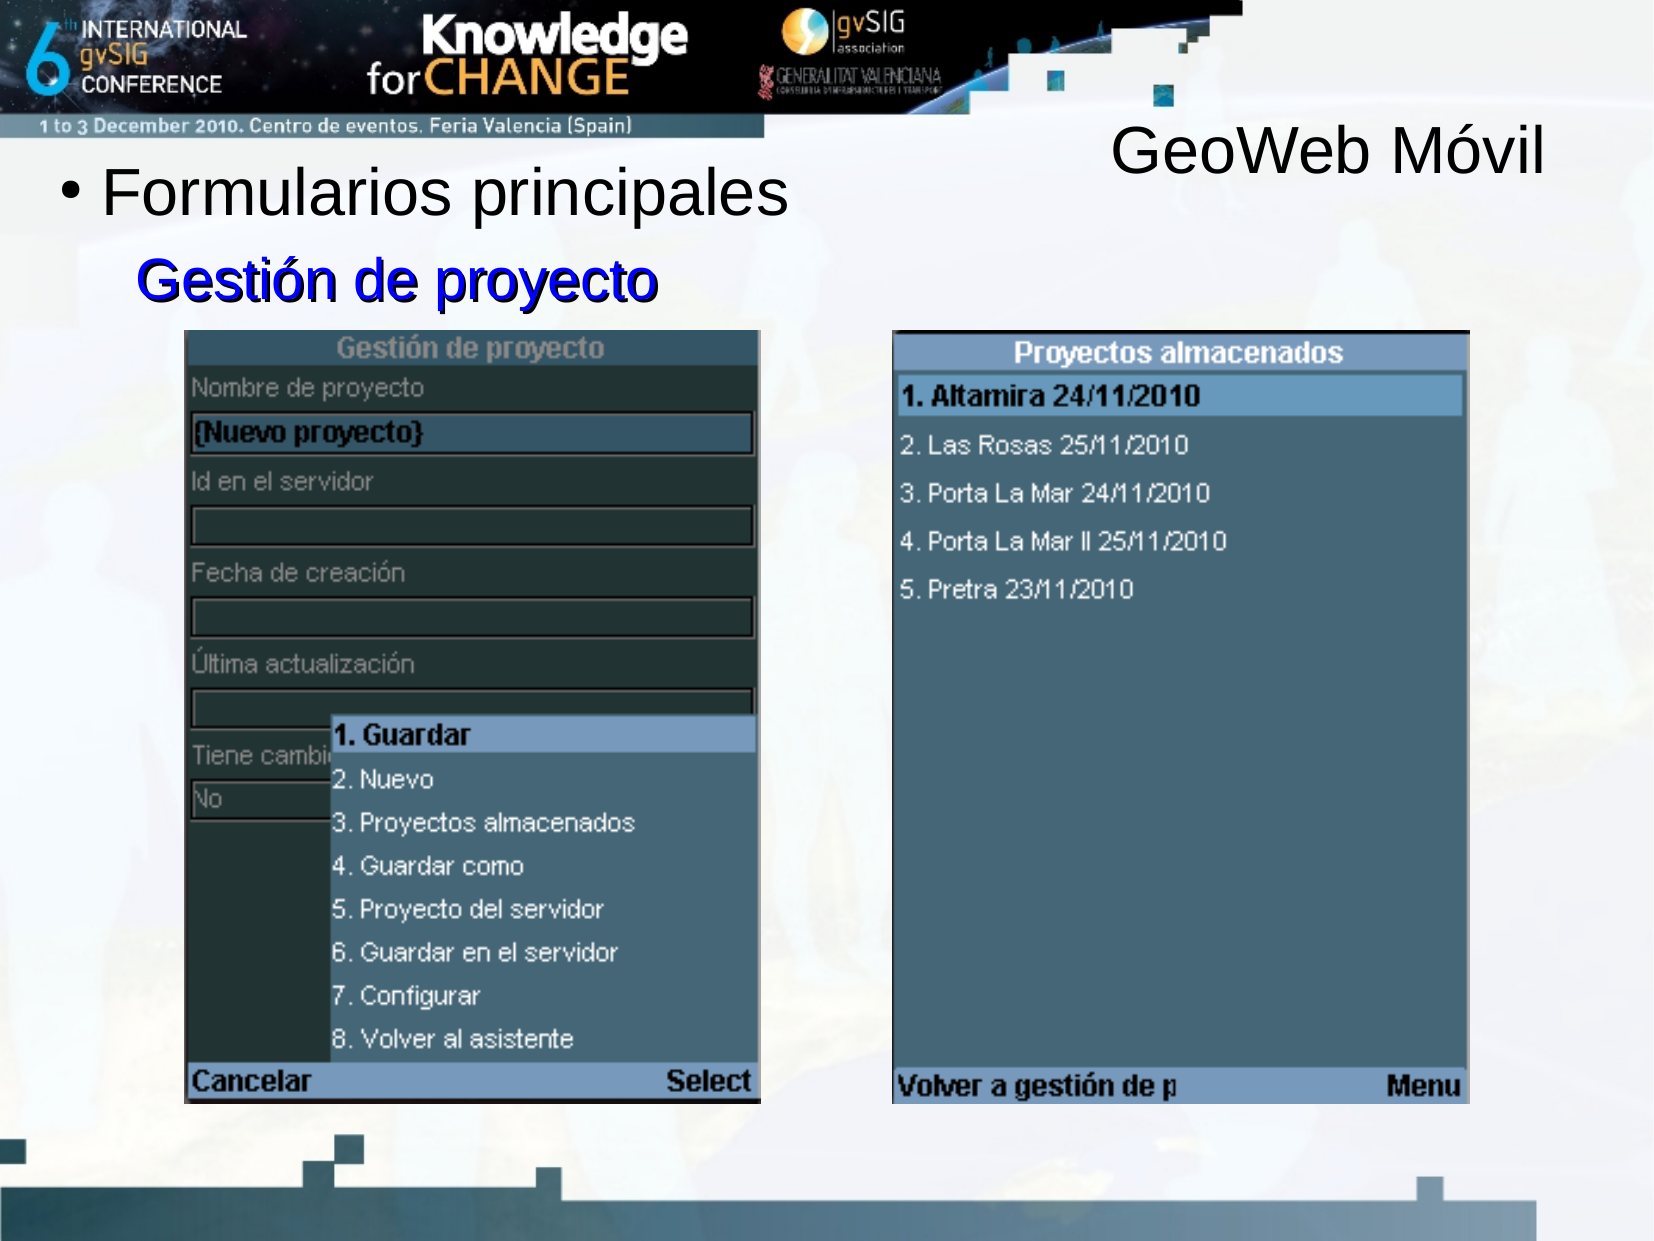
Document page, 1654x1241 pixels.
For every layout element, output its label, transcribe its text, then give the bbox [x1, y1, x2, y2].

title Formularios principales [59, 147, 798, 237]
title GeoWeb Móvil [1062, 106, 1613, 195]
picture [0, 0, 1654, 1241]
text_box Gestión de proyecto [64, 246, 1625, 312]
